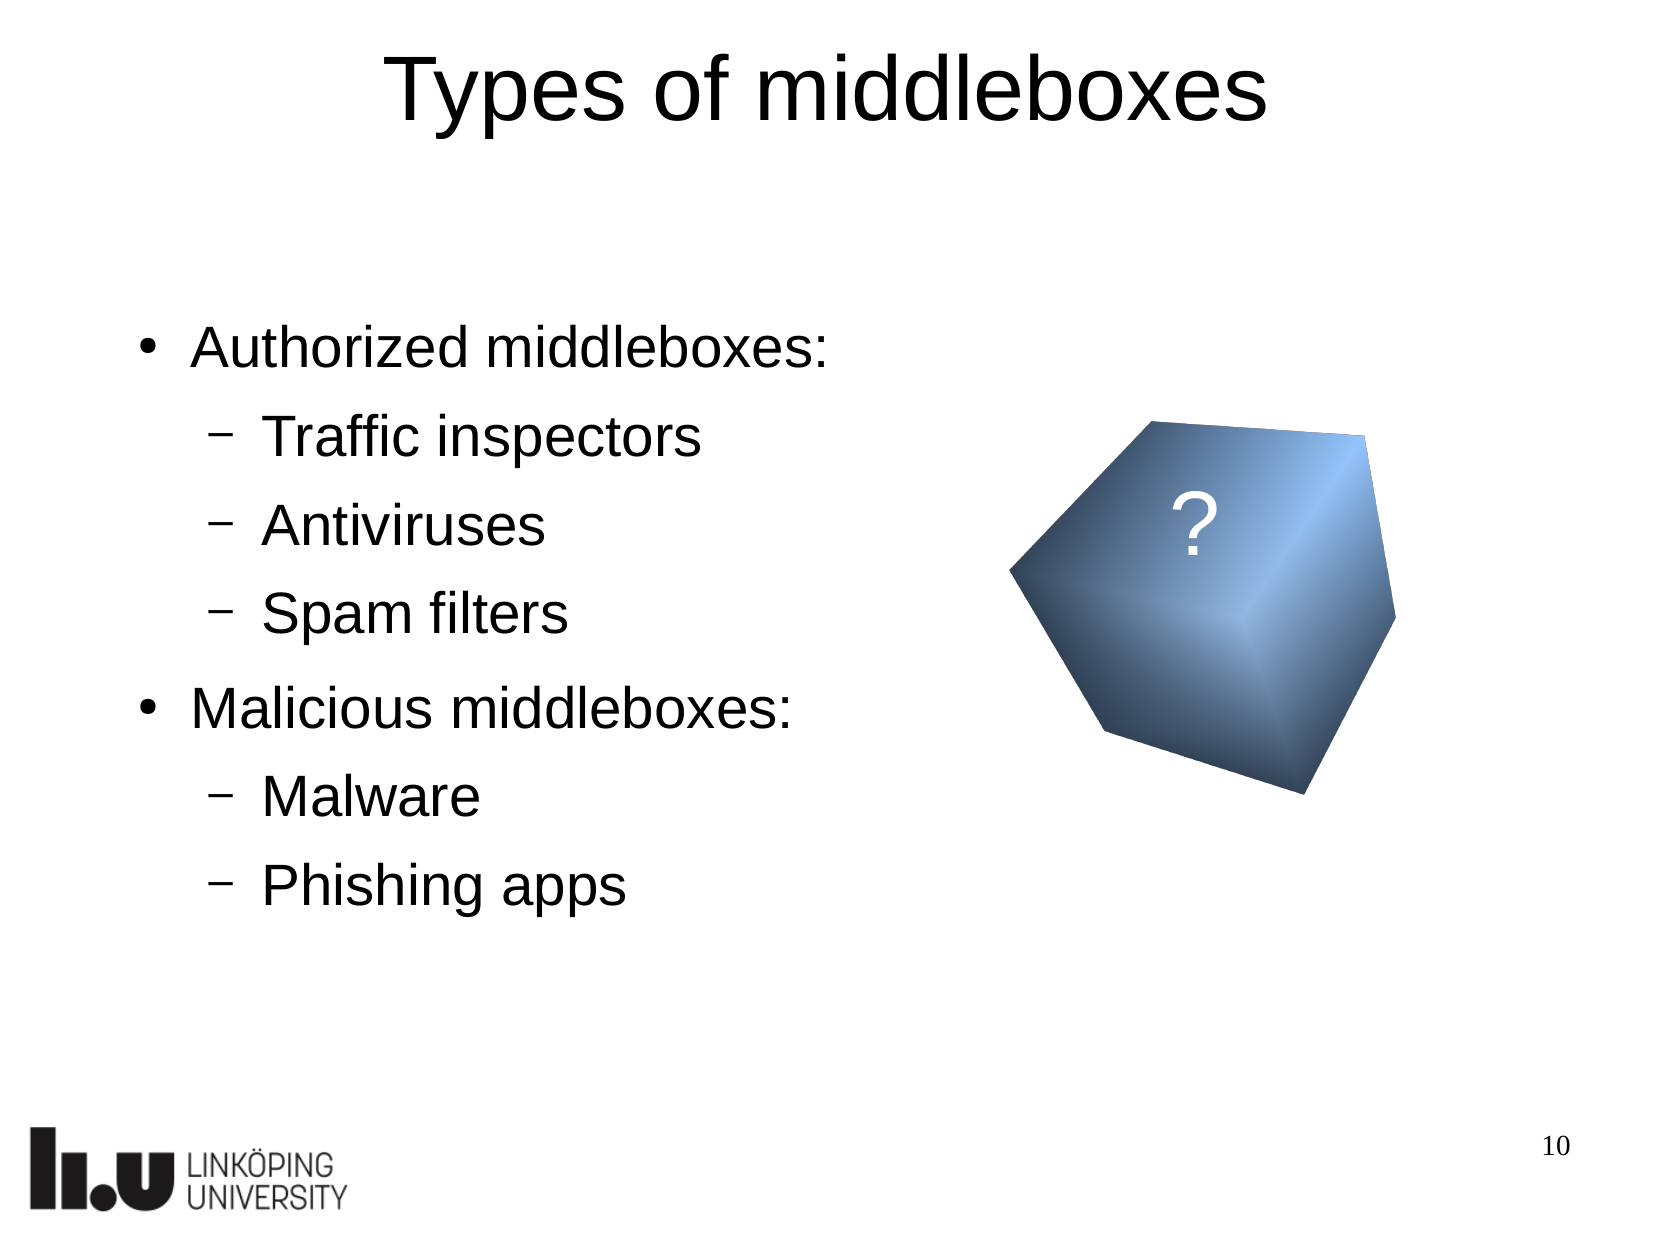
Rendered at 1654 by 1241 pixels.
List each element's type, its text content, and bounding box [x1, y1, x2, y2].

picture [5, 1100, 374, 1235]
title Types of middleboxes [82, 0, 1571, 193]
text_box ? [1155, 465, 1352, 662]
list Authorized middleboxes: Traffic inspectors Antiviruses Spam filters Malicious middleboxes: Malware Phishing apps [120, 315, 1654, 1095]
